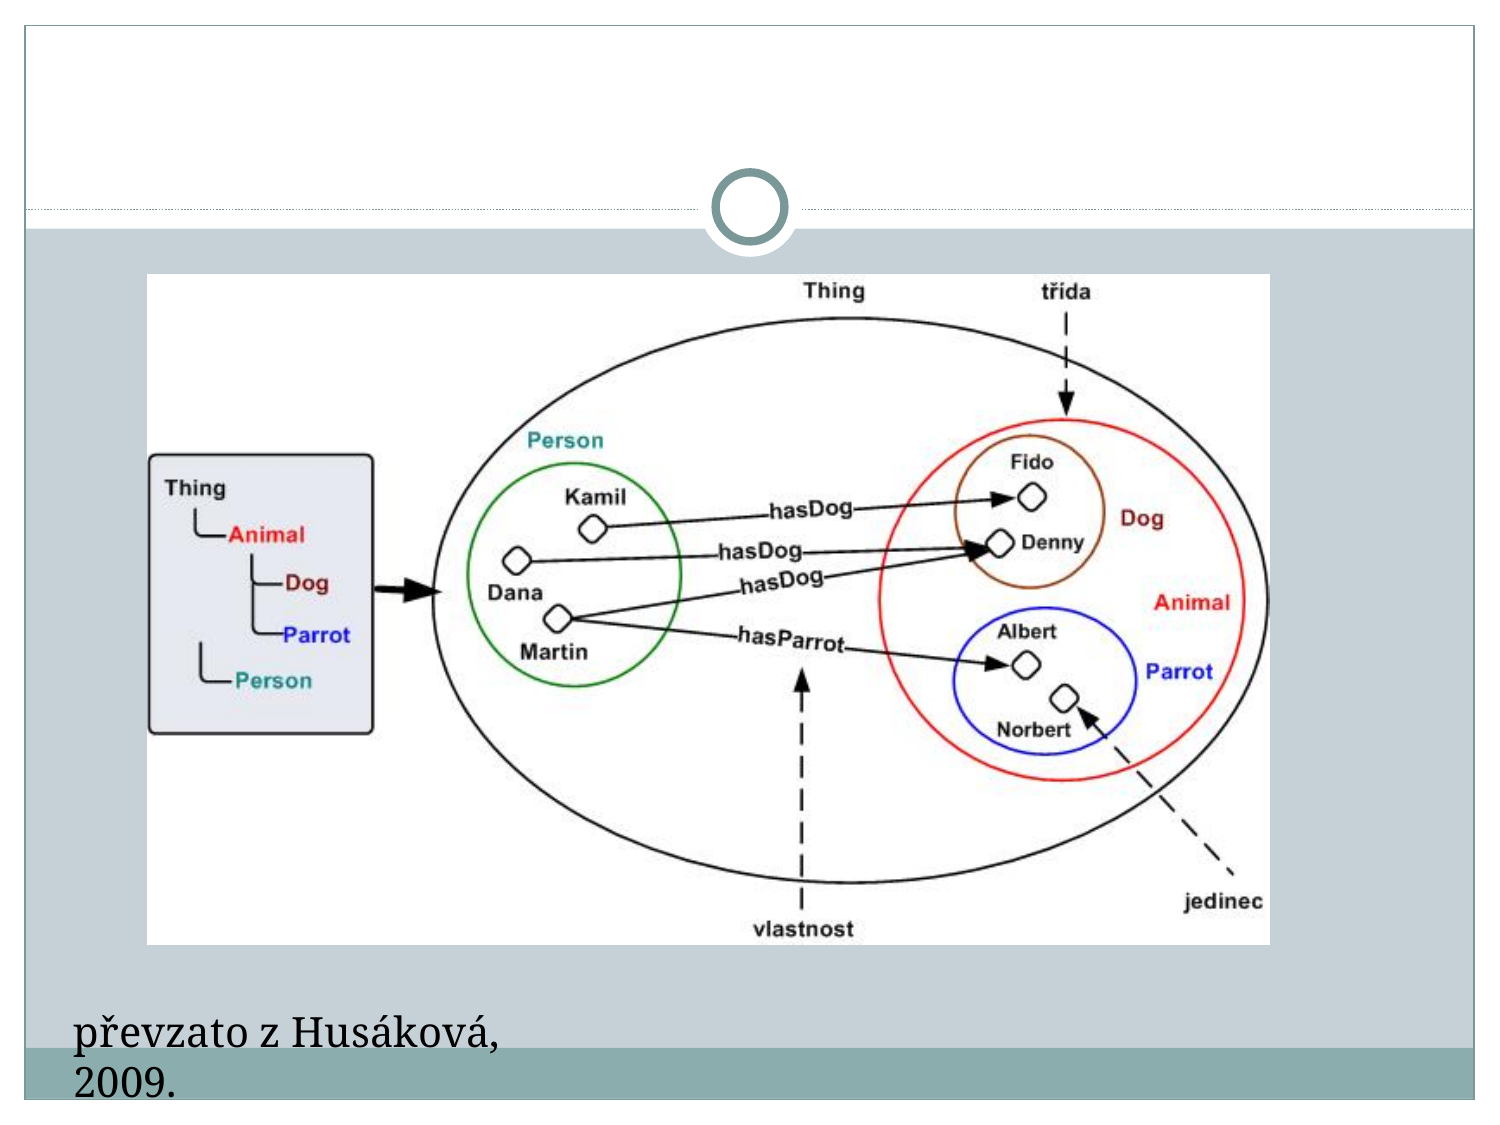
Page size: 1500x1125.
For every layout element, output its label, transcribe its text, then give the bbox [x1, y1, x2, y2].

text_box převzato z Husáková, 2009. [59, 998, 621, 1063]
picture [147, 274, 1270, 945]
